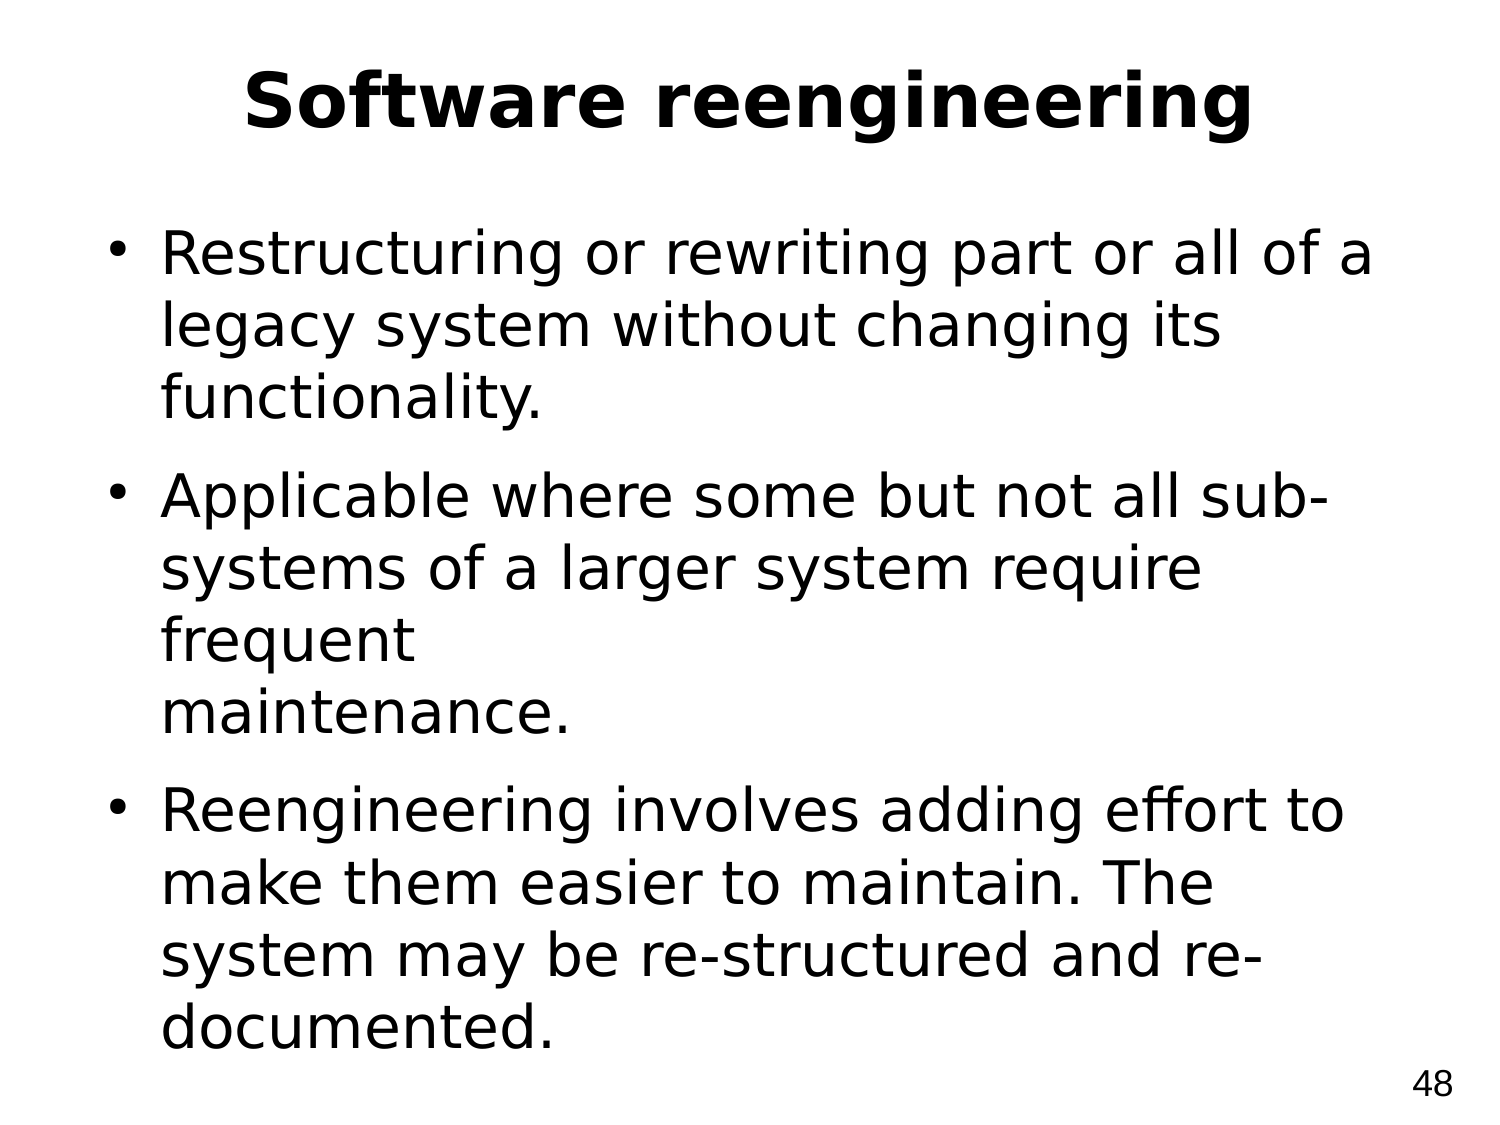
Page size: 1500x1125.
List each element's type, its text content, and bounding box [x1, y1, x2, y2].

list Restructuring or rewriting part or all of a legacy system without changing its functionality. Applicable where some but not all sub-systems of a larger system require frequent maintenance. Reengineering involves adding effort to make them easier to maintain. The system may be re-structured and re-documented. [75, 206, 1425, 1093]
title Software reengineering [75, 44, 1425, 177]
